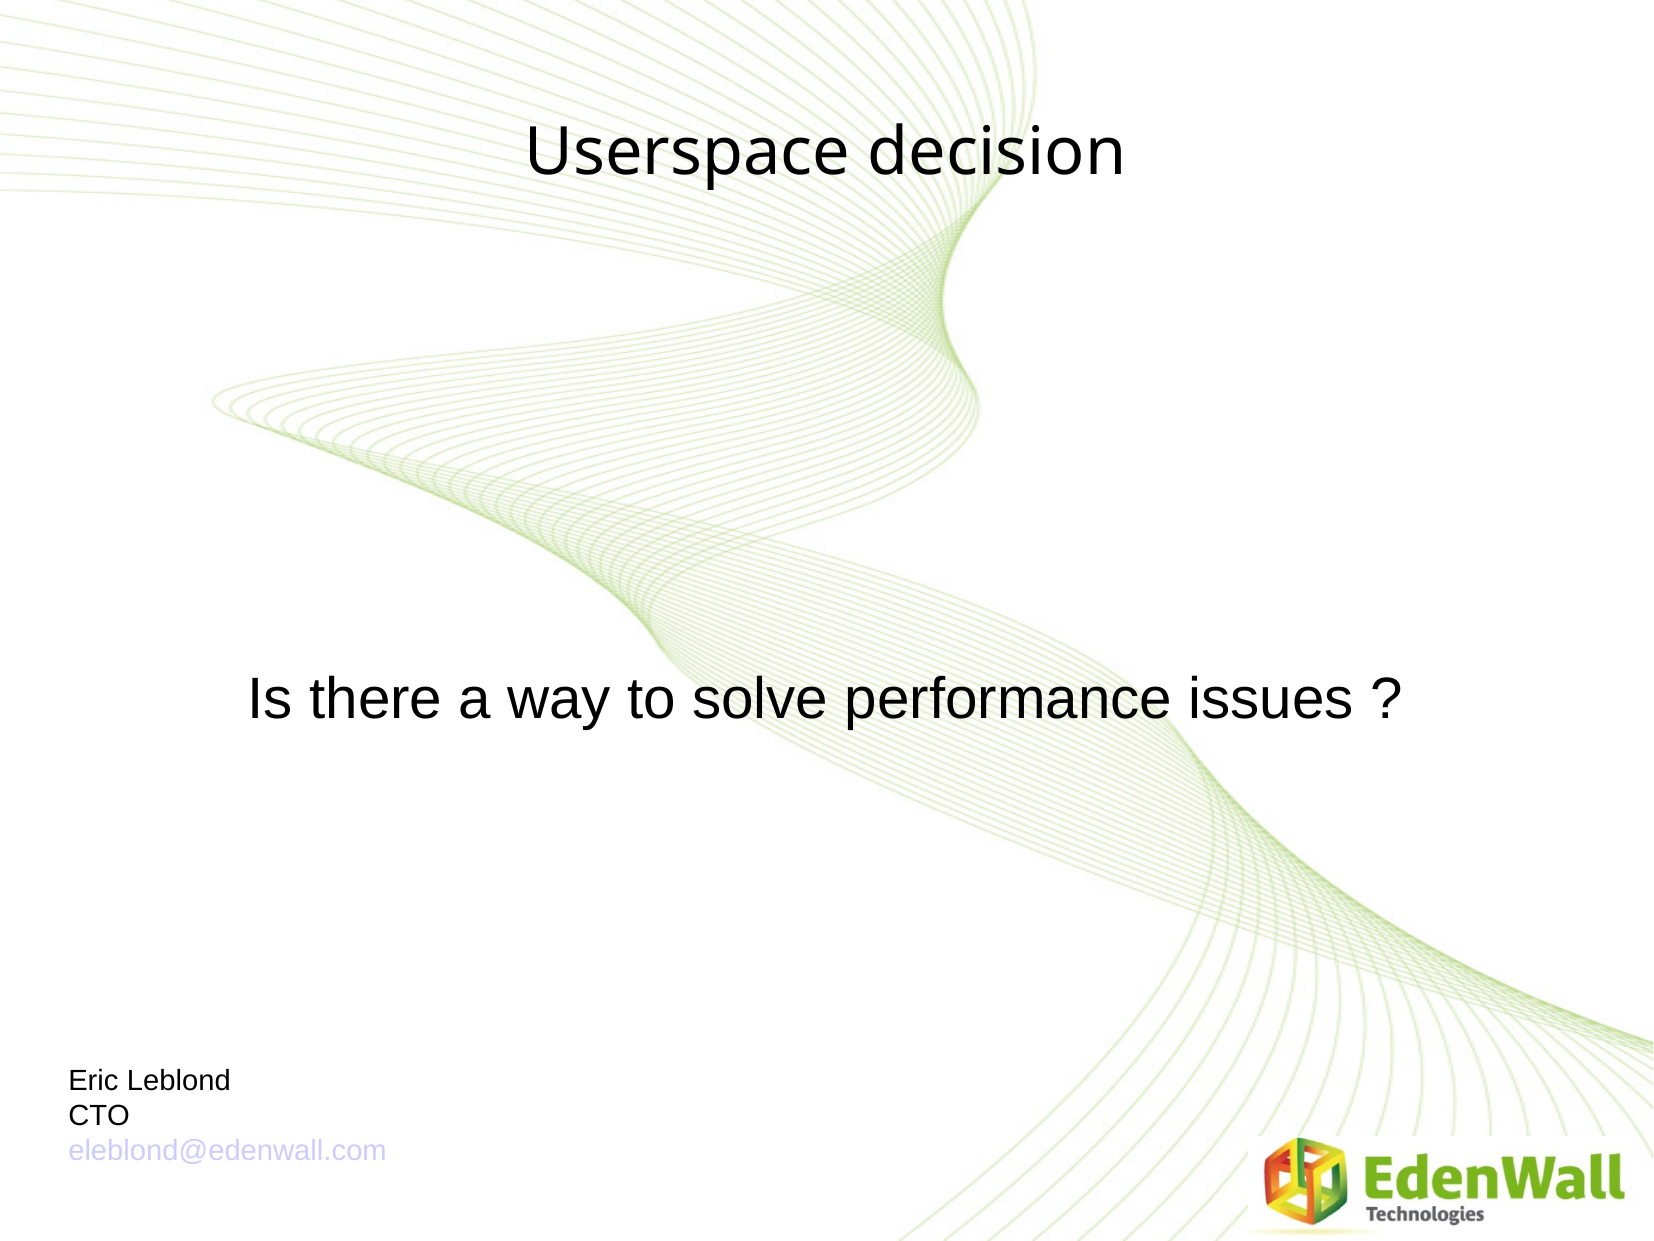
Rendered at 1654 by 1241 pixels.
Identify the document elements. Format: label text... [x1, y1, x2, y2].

title Userspace decision [82, 56, 1570, 248]
text_box Eric Leblond CTO eleblond@edenwall.com [53, 1053, 586, 1174]
subtitle Is there a way to solve performance issues ? [82, 297, 1570, 1102]
picture [0, 0, 1654, 1241]
